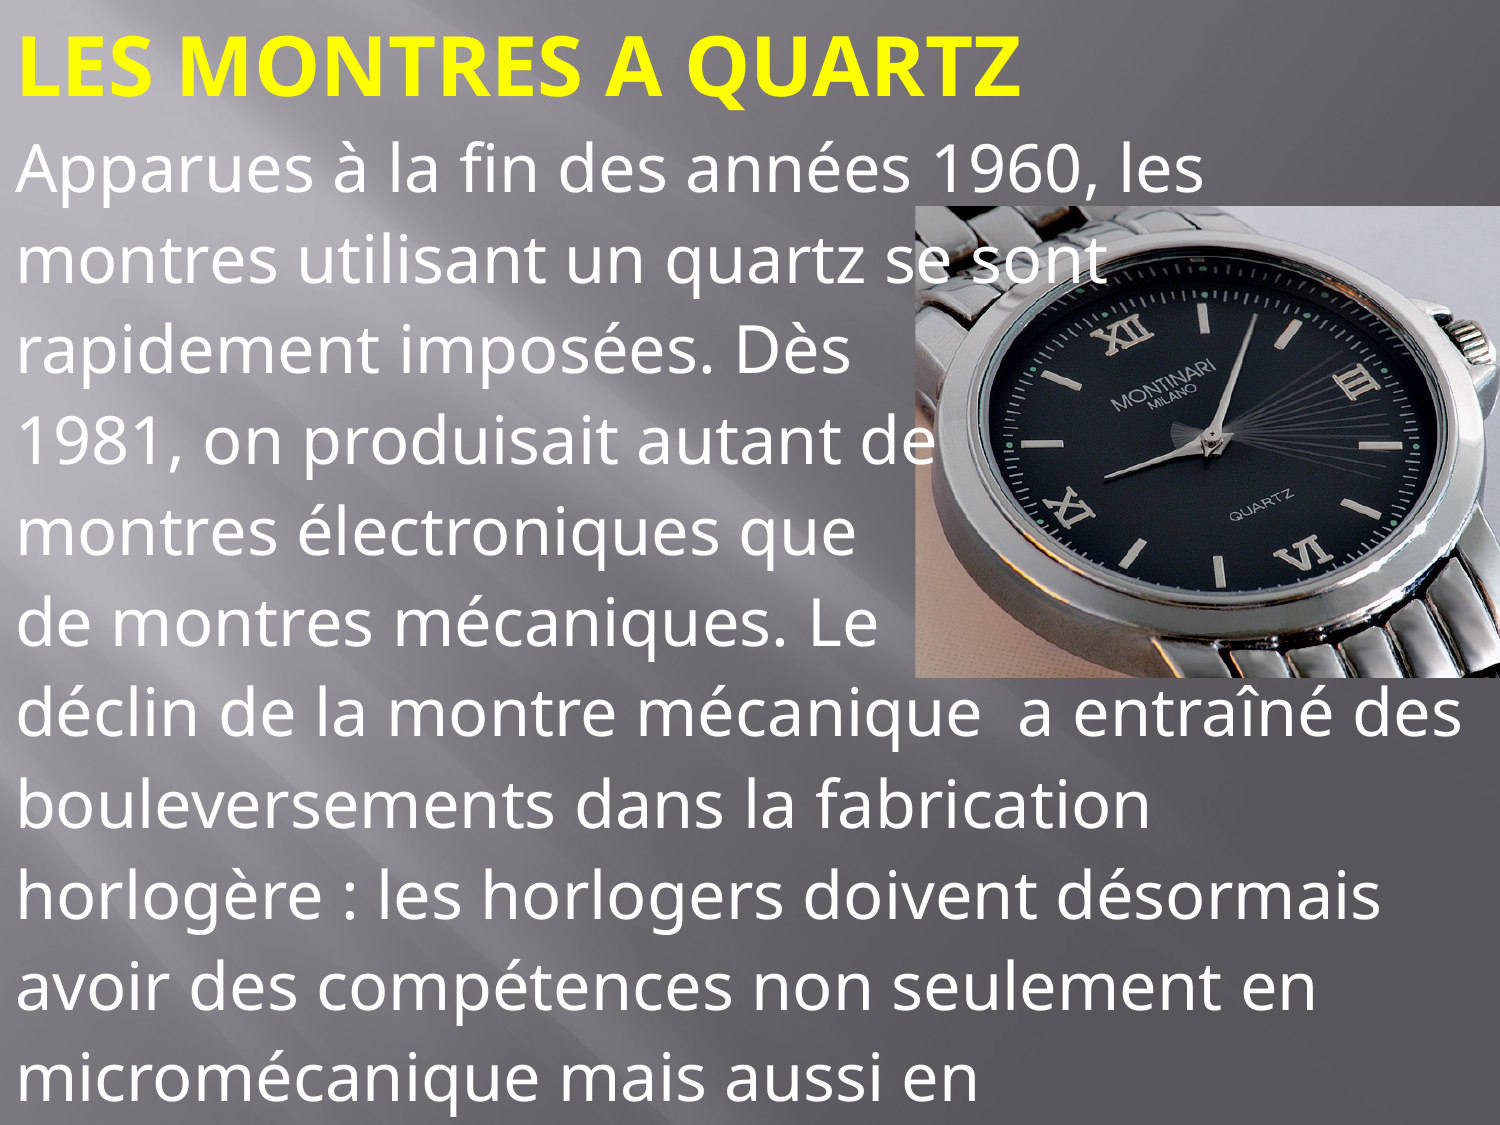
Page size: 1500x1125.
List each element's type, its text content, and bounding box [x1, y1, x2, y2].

text_box bouleversements dans la fabrication horlogère : les horlogers doivent désormais avoir des compétences non seulement en micromécanique mais aussi en microélectronique . [0, 750, 1500, 1123]
text_box LES MONTRES A QUARTZ Apparues à la fin des années 1960, les montres utilisant un quartz se sont rapidement imposées. Dès 1981, on produisait autant de montres électroniques que de montres mécaniques. Le déclin de la montre mécanique a entraîné des [0, 0, 1500, 750]
